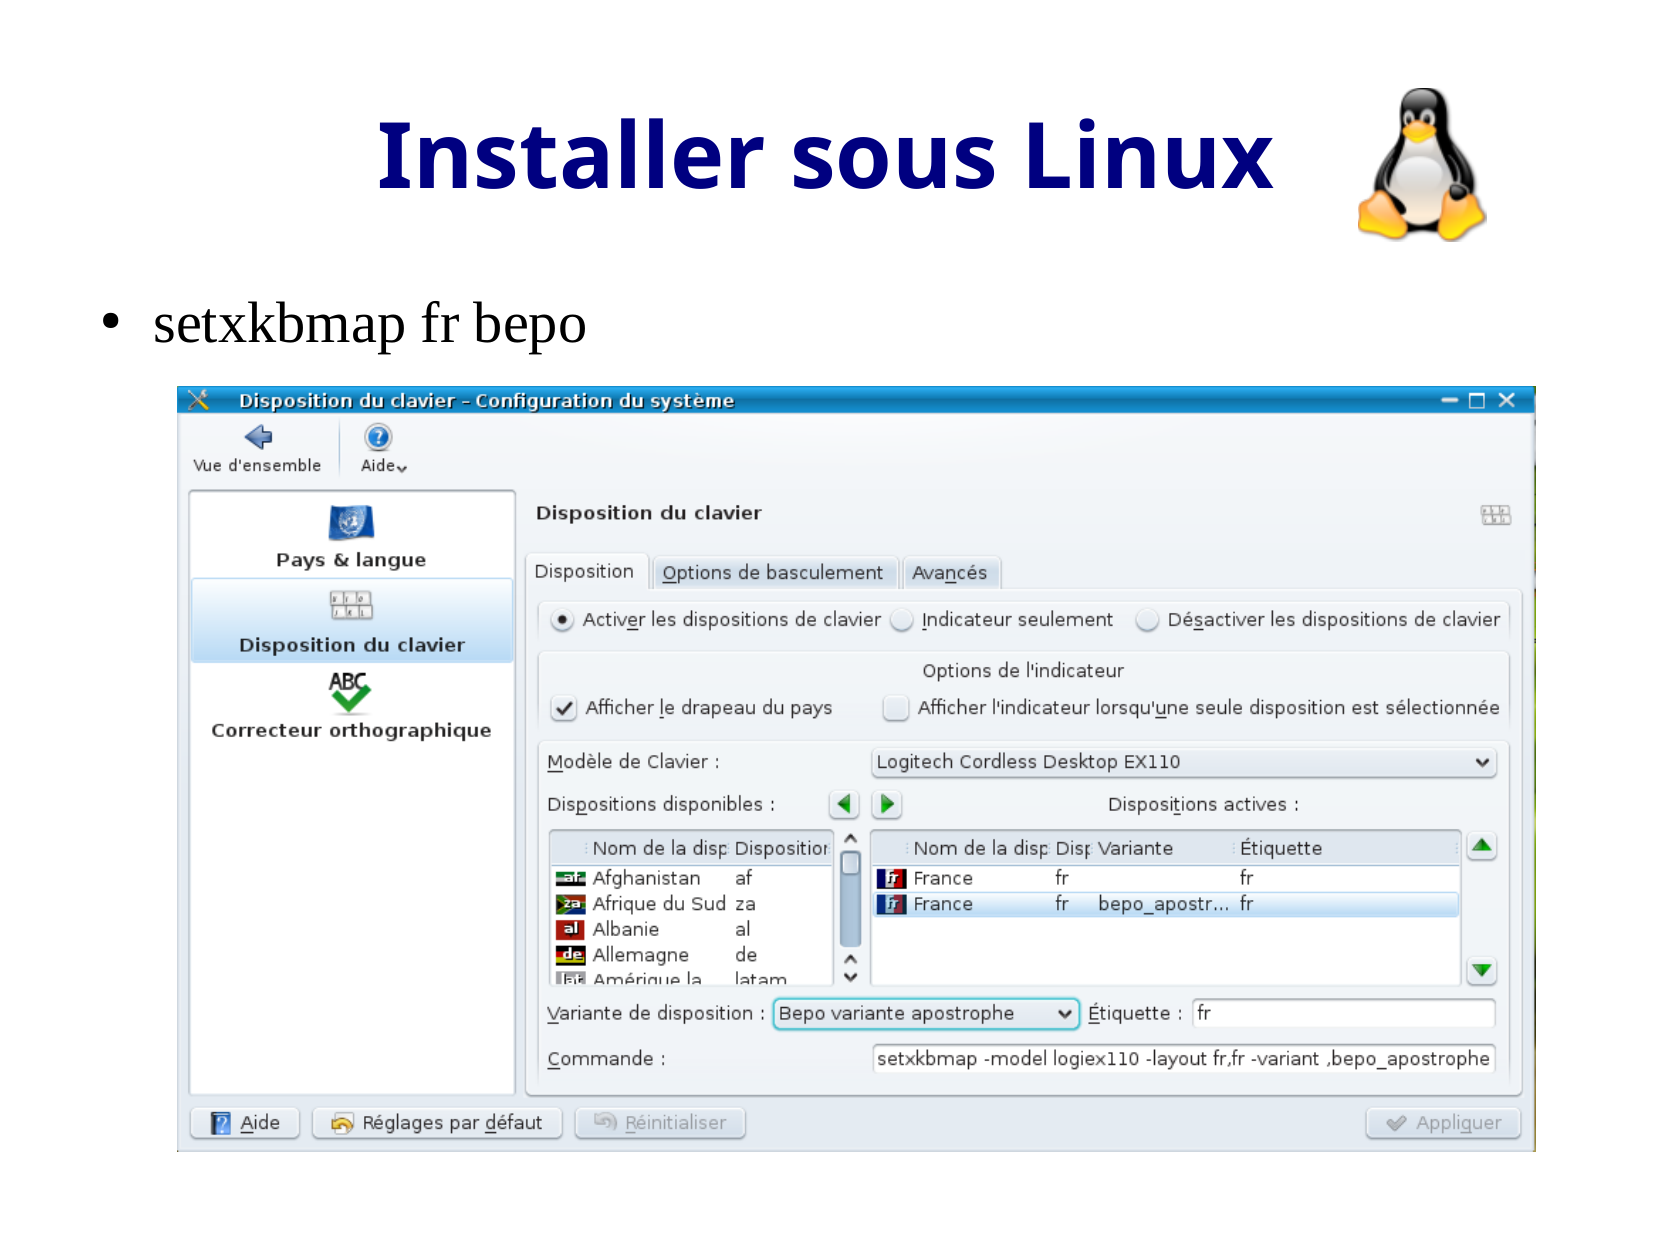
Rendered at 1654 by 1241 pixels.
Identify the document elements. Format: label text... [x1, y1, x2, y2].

picture [177, 386, 1536, 1152]
list setxkbmap fr bepo [82, 290, 1571, 1094]
title Installer sous Linux [82, 56, 1571, 250]
picture [1358, 88, 1487, 242]
